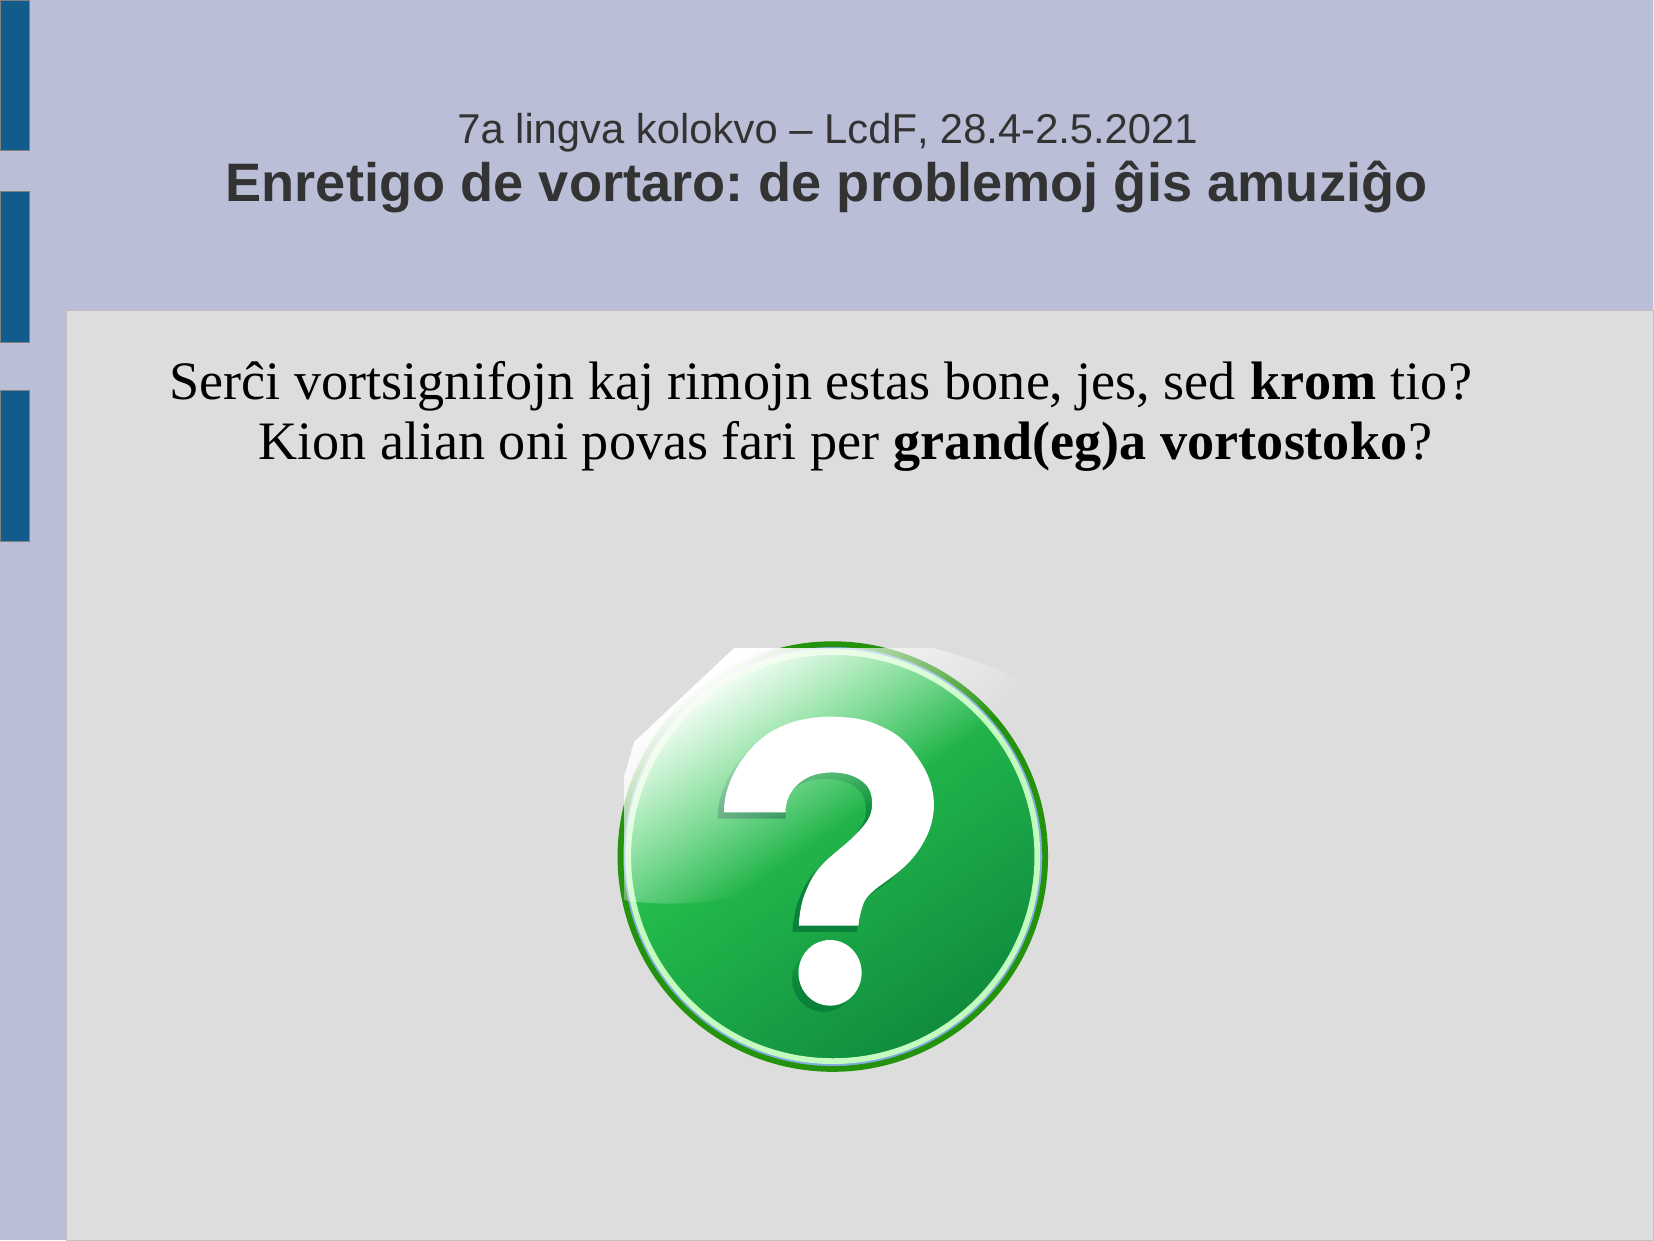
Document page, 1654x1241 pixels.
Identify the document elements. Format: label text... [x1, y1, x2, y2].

picture [531, 542, 1146, 1158]
subtitle Serĉi vortsignifojn kaj rimojn estas bone, jes, sed krom tio? Kion alian oni povas fari per grand(eg)a vortostoko? [121, 343, 1534, 1199]
title 7a lingva kolokvo – LcdF, 28.4-2.5.2021 Enretigo de vortaro: de problemoj ĝis amuziĝo [121, 55, 1534, 263]
